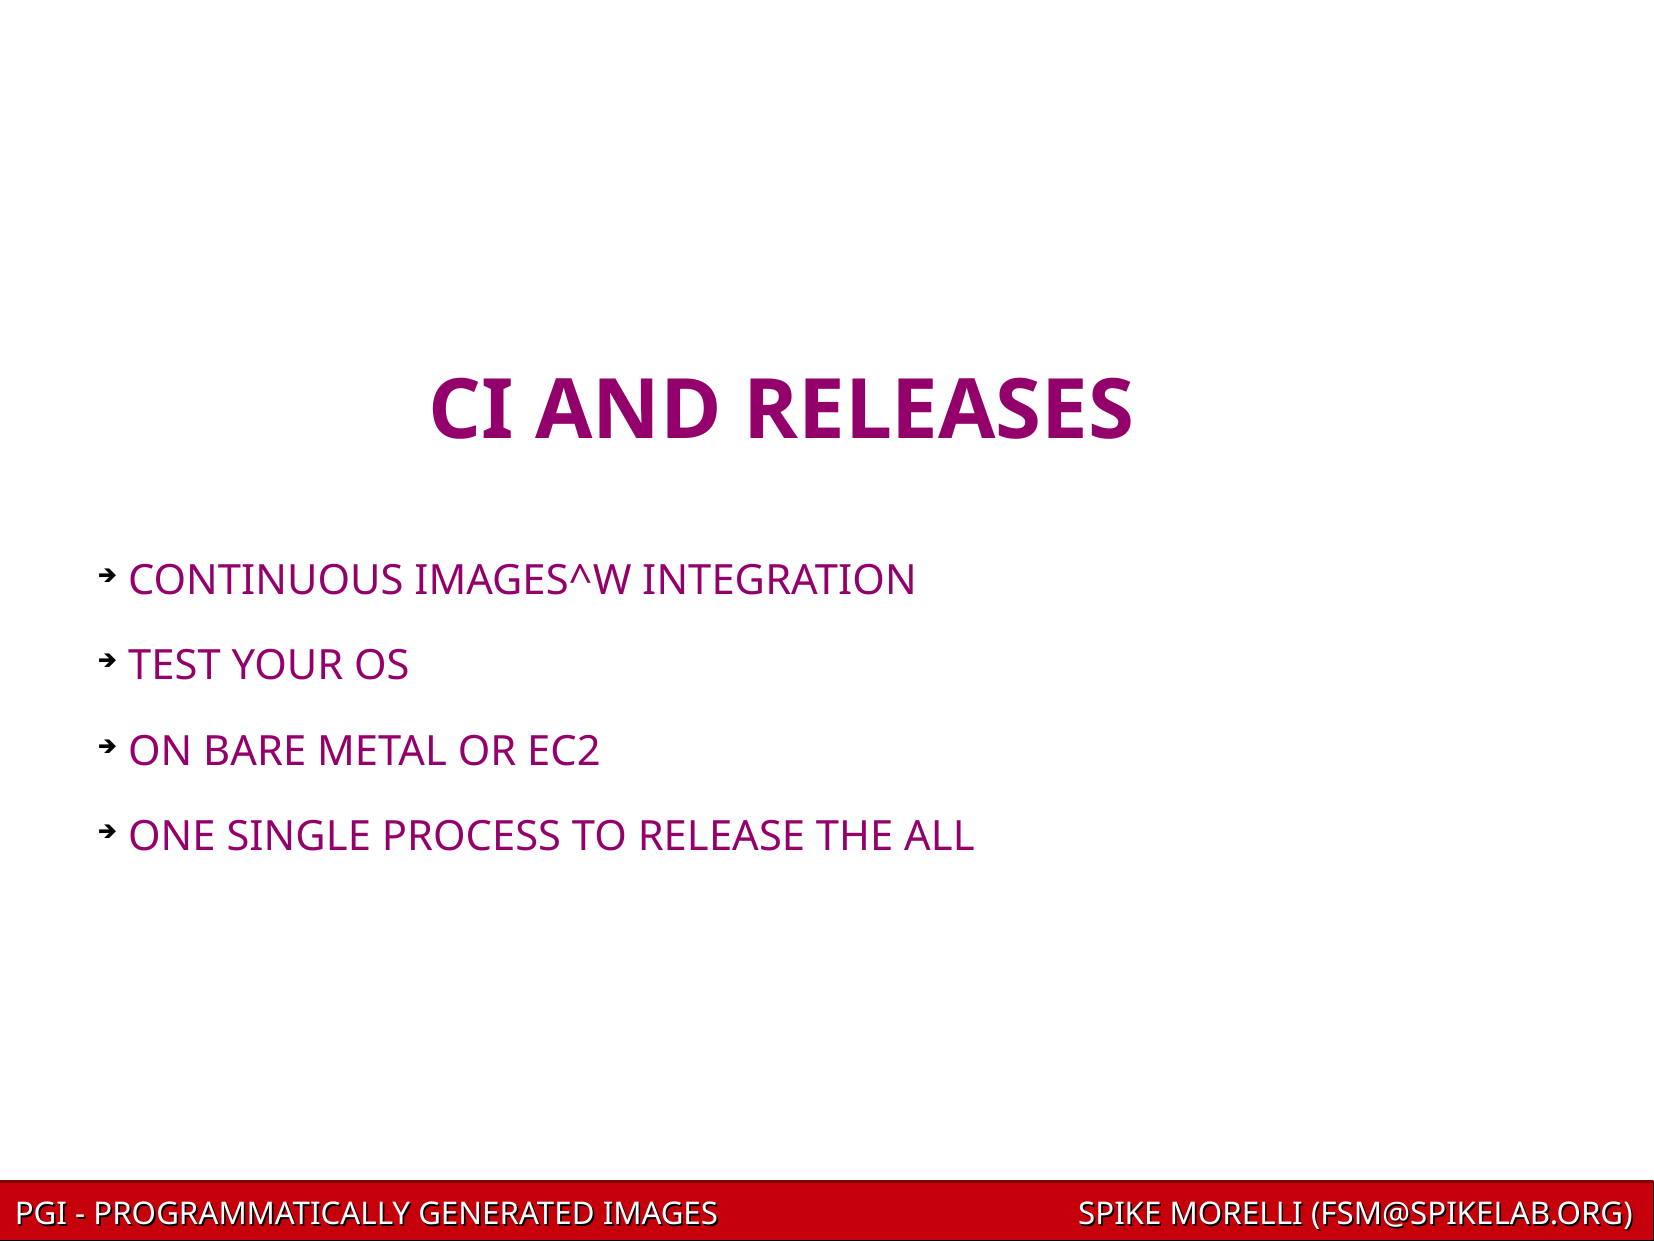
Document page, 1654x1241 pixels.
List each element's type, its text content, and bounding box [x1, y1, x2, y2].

text_box [0, 1183, 1654, 1241]
text_box CI AND RELEASES [413, 342, 1160, 451]
text_box PGI - PROGRAMMATICALLY GENERATED IMAGES [0, 1184, 722, 1235]
text_box CONTINUOUS IMAGES^W INTEGRATION TEST YOUR OS ON BARE METAL OR EC2 ONE SINGLE PROCESS TO RELEASE THE ALL [82, 513, 1619, 1164]
text_box SPIKE MORELLI (FSM@SPIKELAB.ORG) [1063, 1184, 1643, 1235]
